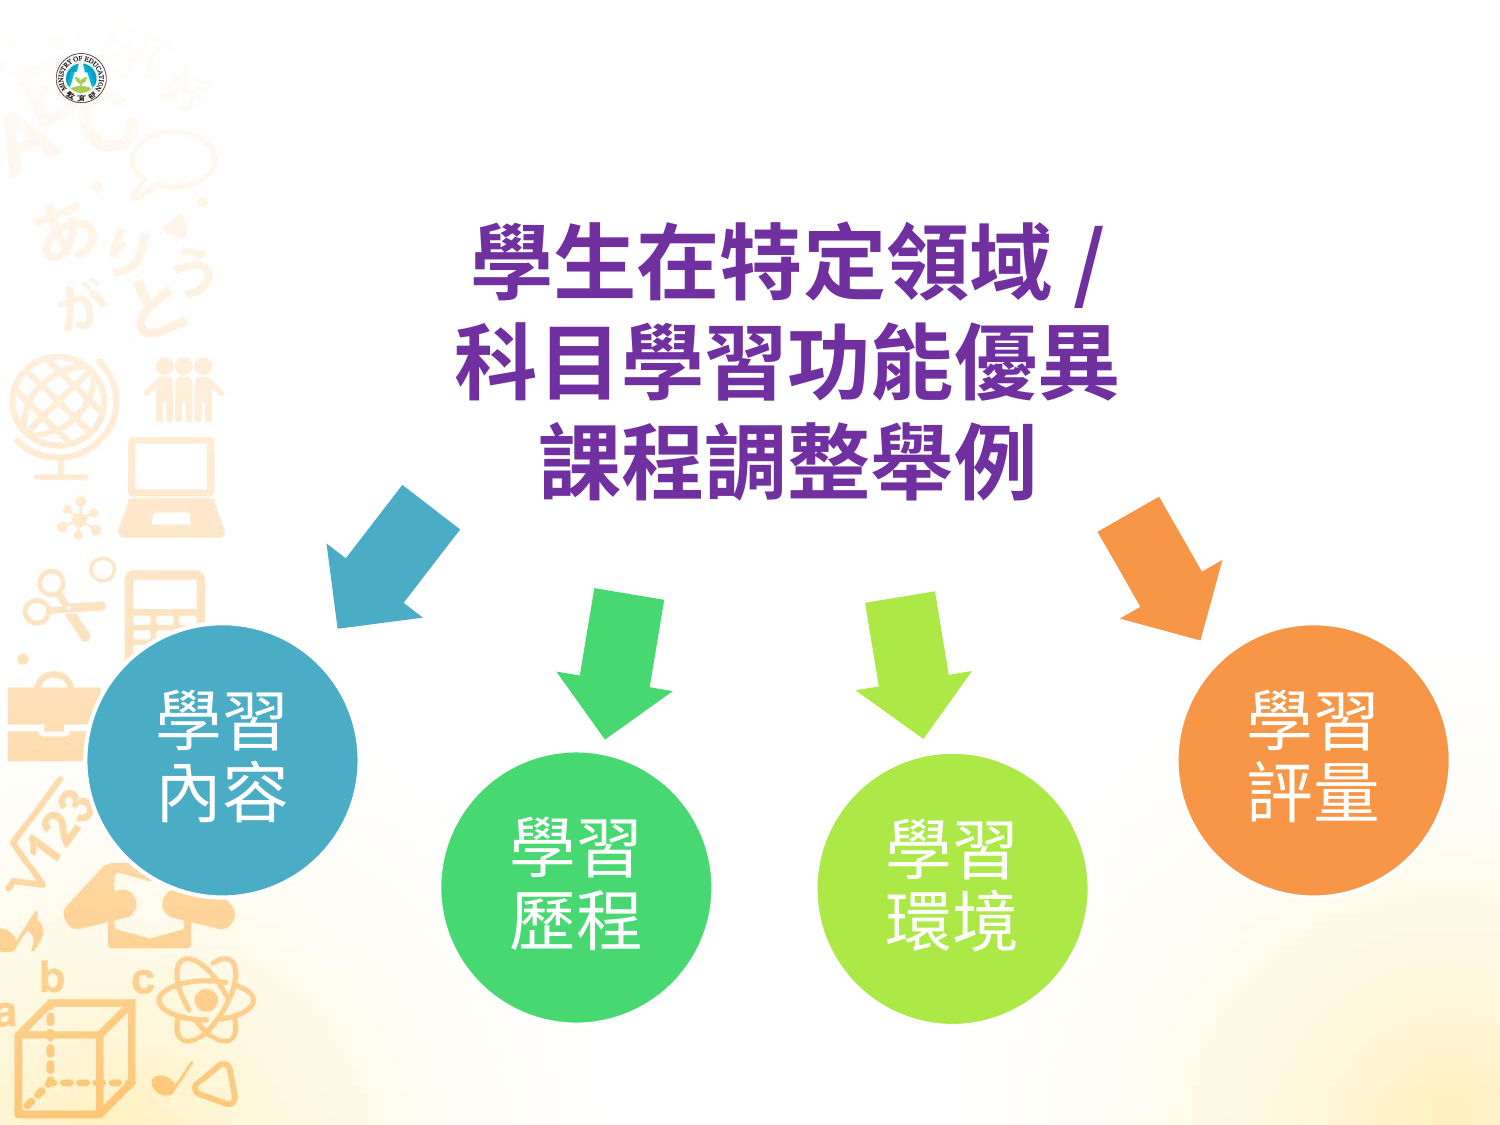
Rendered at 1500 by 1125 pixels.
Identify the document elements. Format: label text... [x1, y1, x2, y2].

text_box 學習環境 [855, 791, 1050, 986]
title 學生在特定領域/ 科目學習功能優異 課程調整舉例 [384, 202, 1192, 345]
text_box 學習內容 [125, 663, 320, 858]
text_box [439, 750, 673, 1025]
text_box [856, 751, 1049, 791]
text_box [1217, 623, 1451, 857]
text_box [326, 484, 461, 629]
text_box 學習歷程 [479, 790, 674, 985]
text_box 學習評量 [1216, 663, 1411, 858]
picture [0, 0, 1500, 1125]
text_box [674, 791, 714, 984]
text_box [1176, 664, 1216, 857]
text_box [815, 792, 1090, 1027]
text_box [855, 591, 973, 739]
text_box [556, 588, 673, 740]
text_box [1097, 496, 1223, 641]
text_box [126, 858, 319, 898]
text_box [85, 623, 360, 857]
text_box [1217, 858, 1410, 898]
